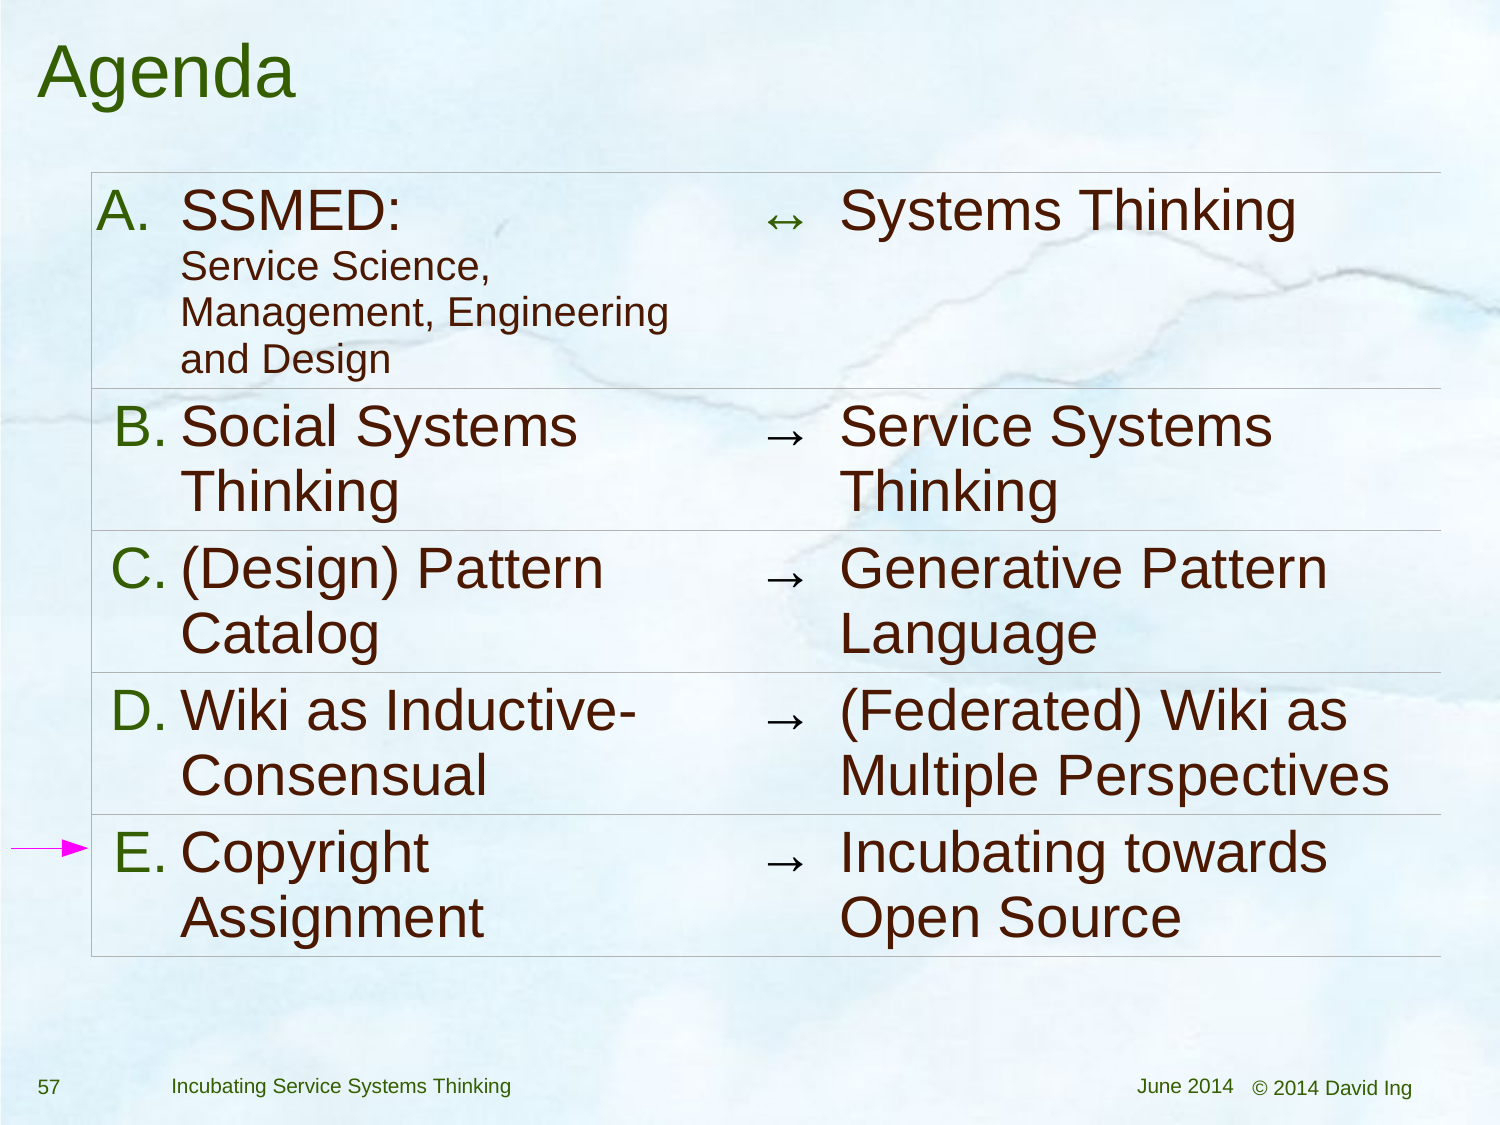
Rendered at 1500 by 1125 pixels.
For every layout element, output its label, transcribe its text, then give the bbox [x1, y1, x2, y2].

table_cell Generative Pattern Language [833, 531, 1441, 672]
table_header A. [92, 173, 174, 388]
table_header SSMED: Service Science, Management, Engineering and Design [174, 173, 737, 388]
table_cell Copyright Assignment [174, 815, 737, 956]
table_cell B. [92, 389, 174, 530]
table_cell Wiki as Inductive-Consensual [174, 673, 737, 814]
table_cell E. [92, 815, 174, 956]
picture [0, 0, 1500, 1125]
table_cell Service Systems Thinking [833, 389, 1441, 530]
table_cell D. [92, 673, 174, 814]
table_cell → [737, 531, 833, 672]
table_header Systems Thinking [833, 173, 1441, 388]
table_header ↔ [737, 173, 833, 388]
table_cell Incubating towards Open Source [833, 815, 1441, 956]
table_cell → [737, 815, 833, 956]
table_cell C. [92, 531, 174, 672]
table_cell (Federated) Wiki as Multiple Perspectives [833, 673, 1441, 814]
title Agenda [37, 37, 1463, 152]
table_cell → [737, 673, 833, 814]
table_cell → [737, 389, 833, 530]
table_cell Social Systems Thinking [174, 389, 737, 530]
table_cell (Design) Pattern Catalog [174, 531, 737, 672]
